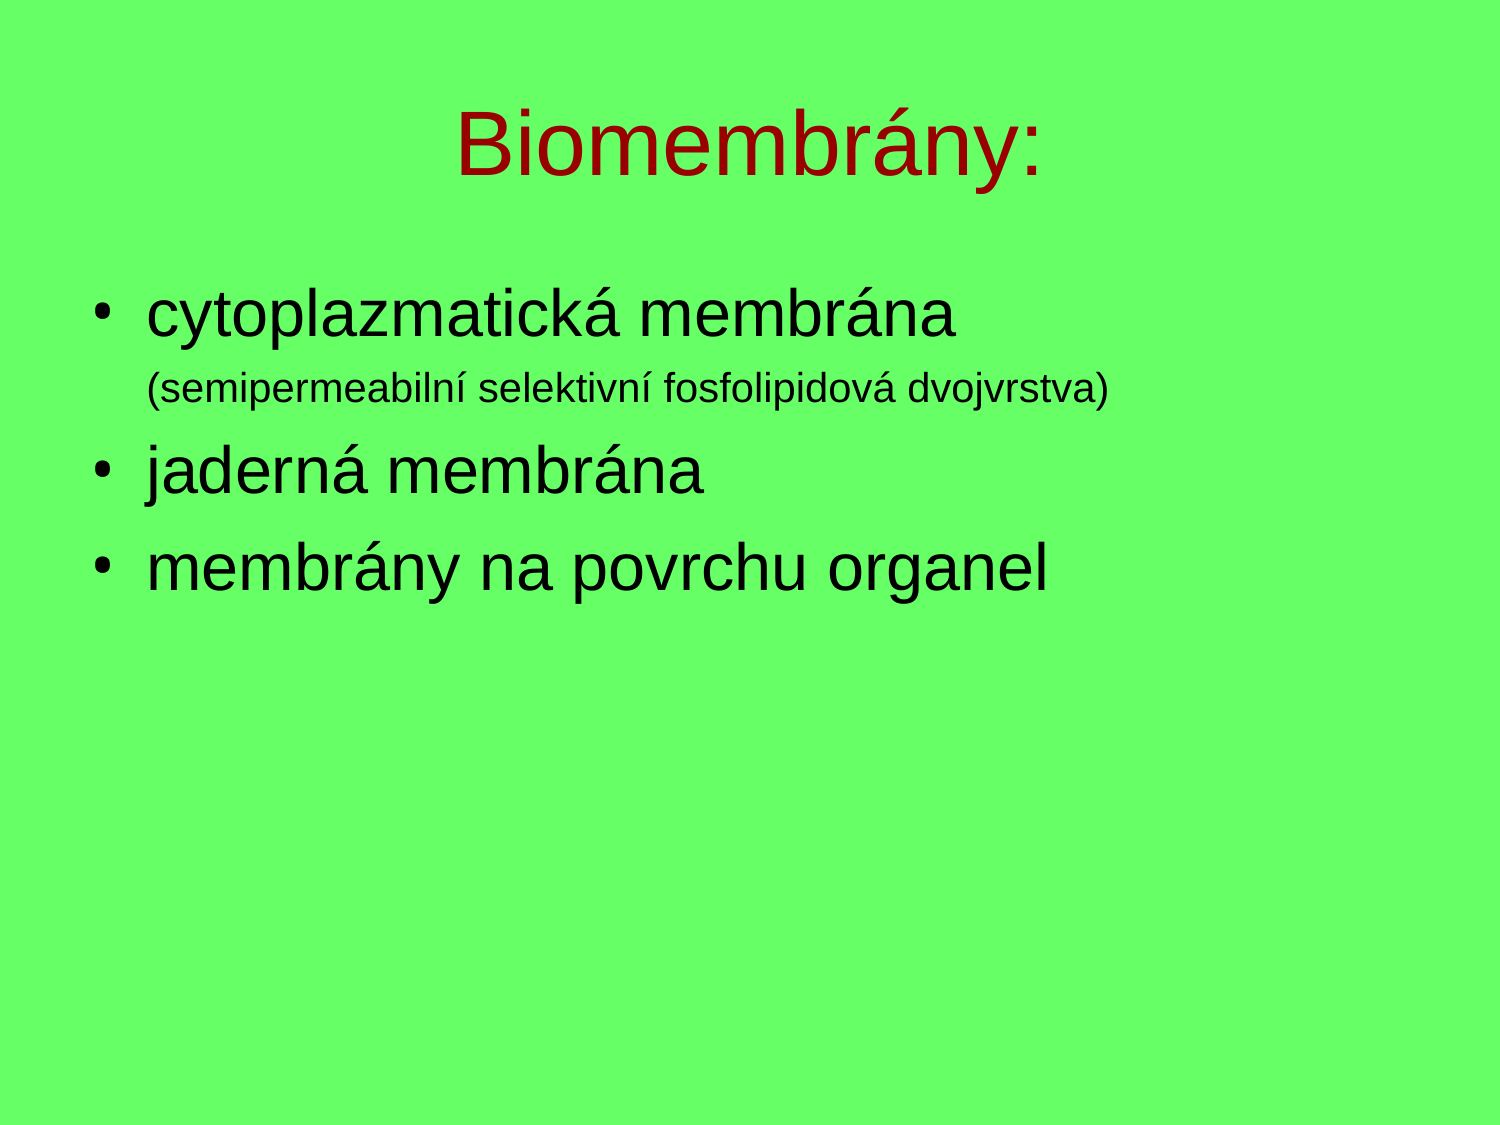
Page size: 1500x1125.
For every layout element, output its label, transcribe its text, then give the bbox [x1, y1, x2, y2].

list cytoplazmatická membrána (semipermeabilní selektivní fosfolipidová dvojvrstva) jaderná membrána membrány na povrchu organel [75, 262, 1426, 1005]
title Biomembrány: [75, 45, 1426, 233]
